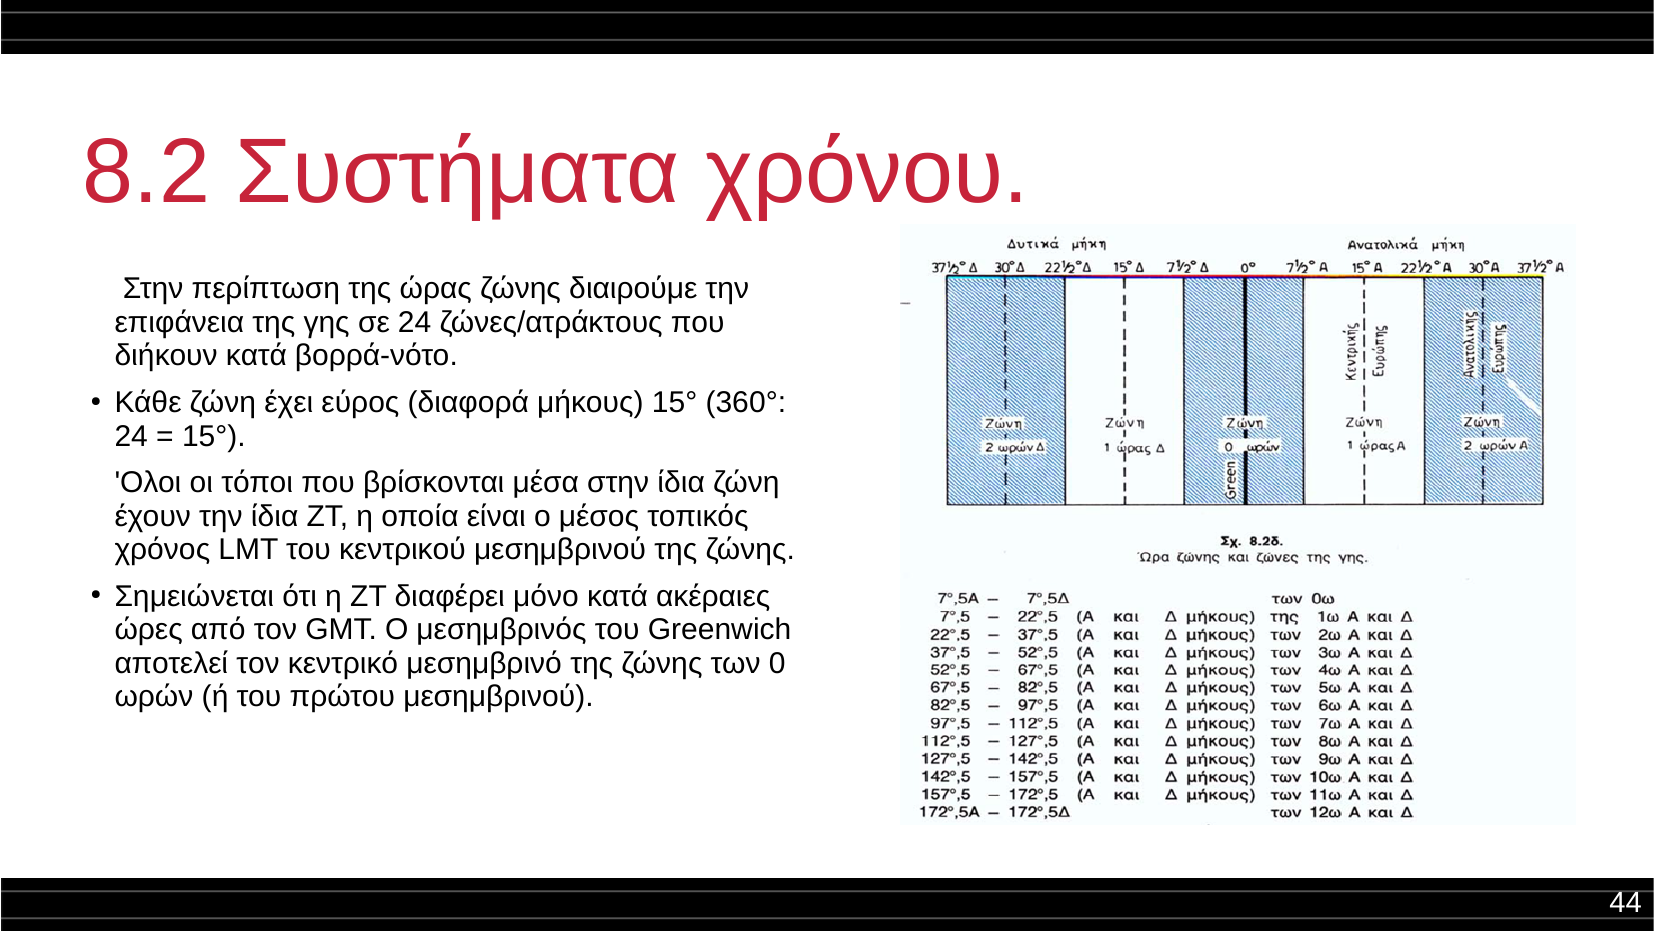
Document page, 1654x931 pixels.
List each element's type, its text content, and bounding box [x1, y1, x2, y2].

picture [900, 224, 1576, 826]
list Στην περίπτωση της ώρας ζώνης διαιρούμε την επιφάνεια της γης σε 24 ζώνες/ατράκτους που διήκουν κατά βορρά-νότο. Κάθε ζώνη έχει εύρος (διαφορά μήκους) 15° (360°: 24 = 15°). 'Ολοι οι τόποι που βρίσκονται μέσα στην ίδια ζώνη έχουν την ίδια ΖΤ, η οποία είναι ο μέσος τοπικός χρόνος LΜΤ του κεντρικού μεσημβρινού της ζώνης. Σημειώνεται ότι η ΖΤ διαφέρει μόνο κατά ακέραιες ώρες από τον GMT. Ο μεσημβρινός του Greenwich αποτελεί τον κεντρικό μεσημβρινό της ζώνης των 0 ωρών (ή του πρώτου μεσημβρινού). [82, 271, 809, 758]
picture [1, 878, 1654, 931]
picture [1, 0, 1654, 54]
title 8.2 Συστήματα χρόνου. [82, 92, 1571, 249]
